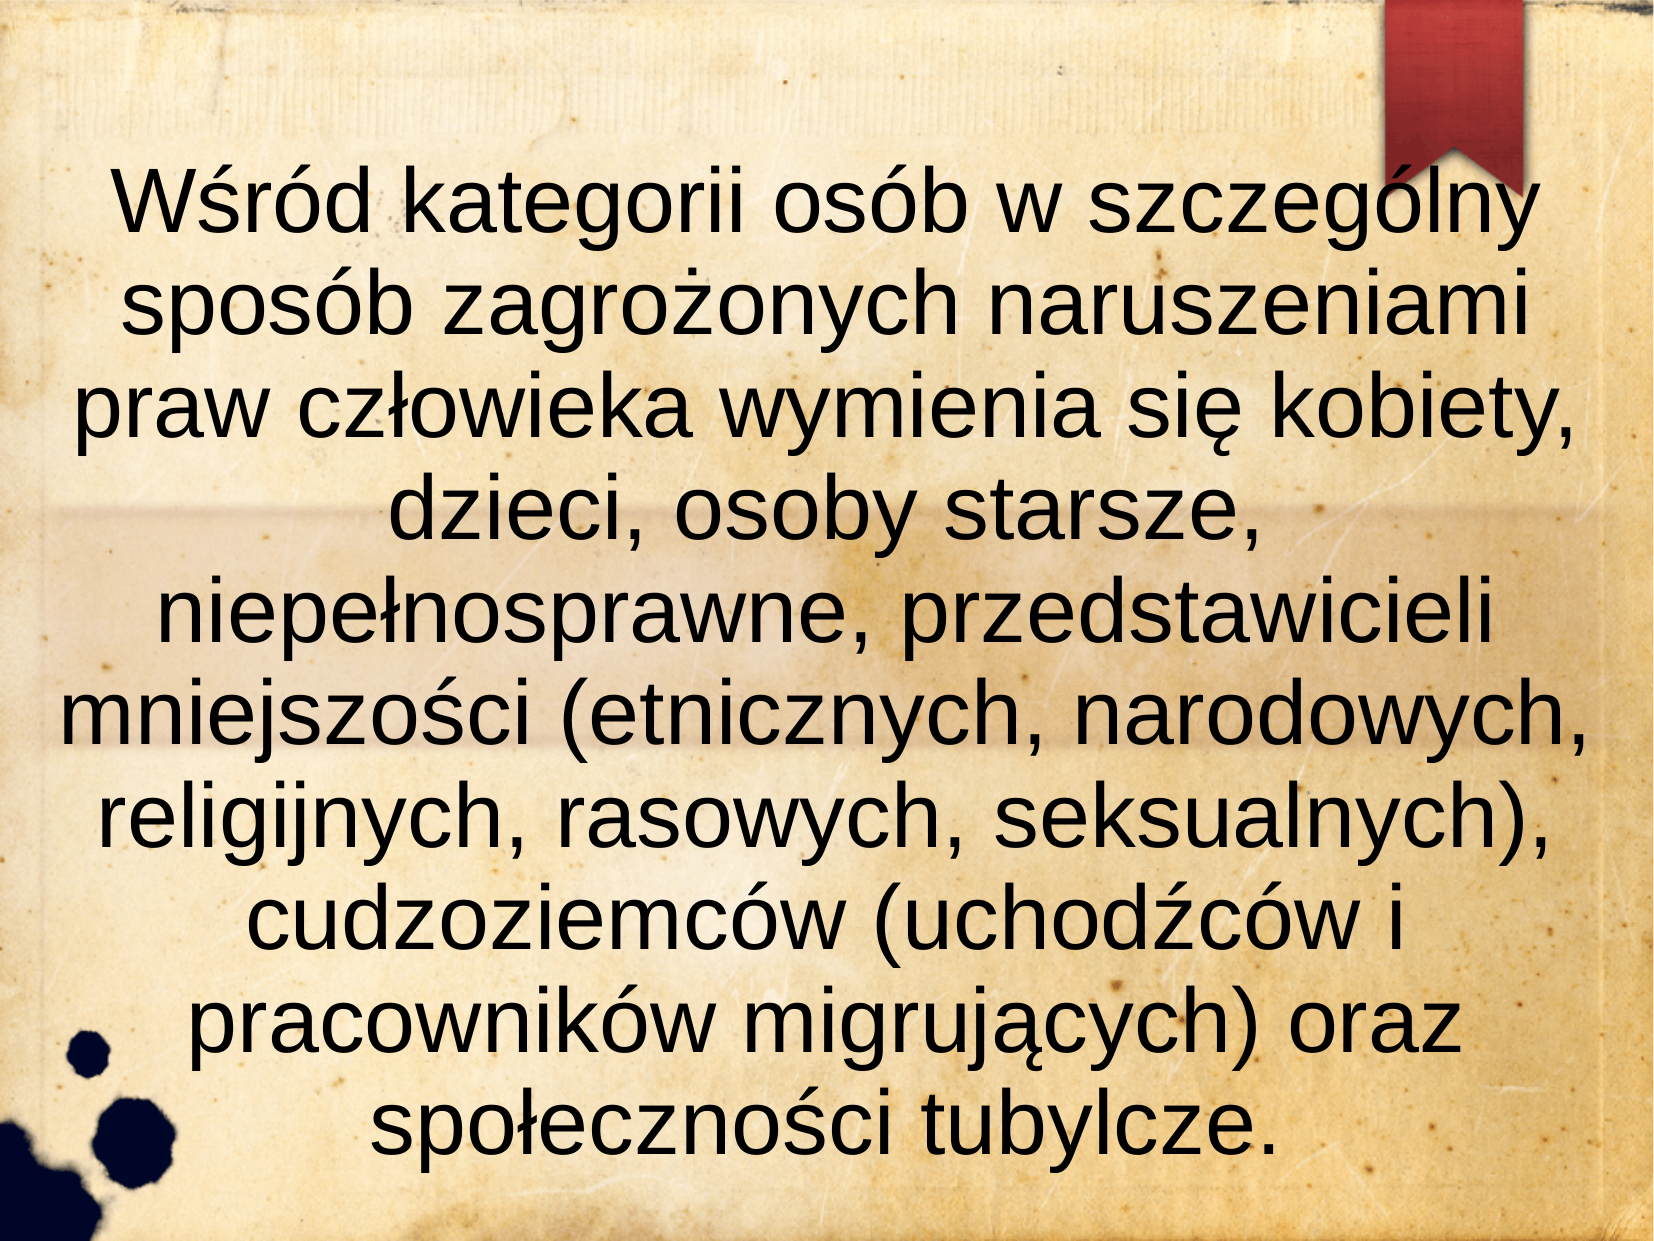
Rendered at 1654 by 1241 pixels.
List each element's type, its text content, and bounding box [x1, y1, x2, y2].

picture [0, 0, 1654, 1241]
text_box Wśród kategorii osób w szczególny sposób zagrożonych naruszeniami praw człowieka wymienia się kobiety, dzieci, osoby starsze, niepełnosprawne, przedstawicieli mniejszości (etnicznych, narodowych, religijnych, rasowych, seksualnych), cudzoziemców (uchodźców i pracowników migrujących) oraz społeczności tubylcze. [11, 141, 1643, 1182]
